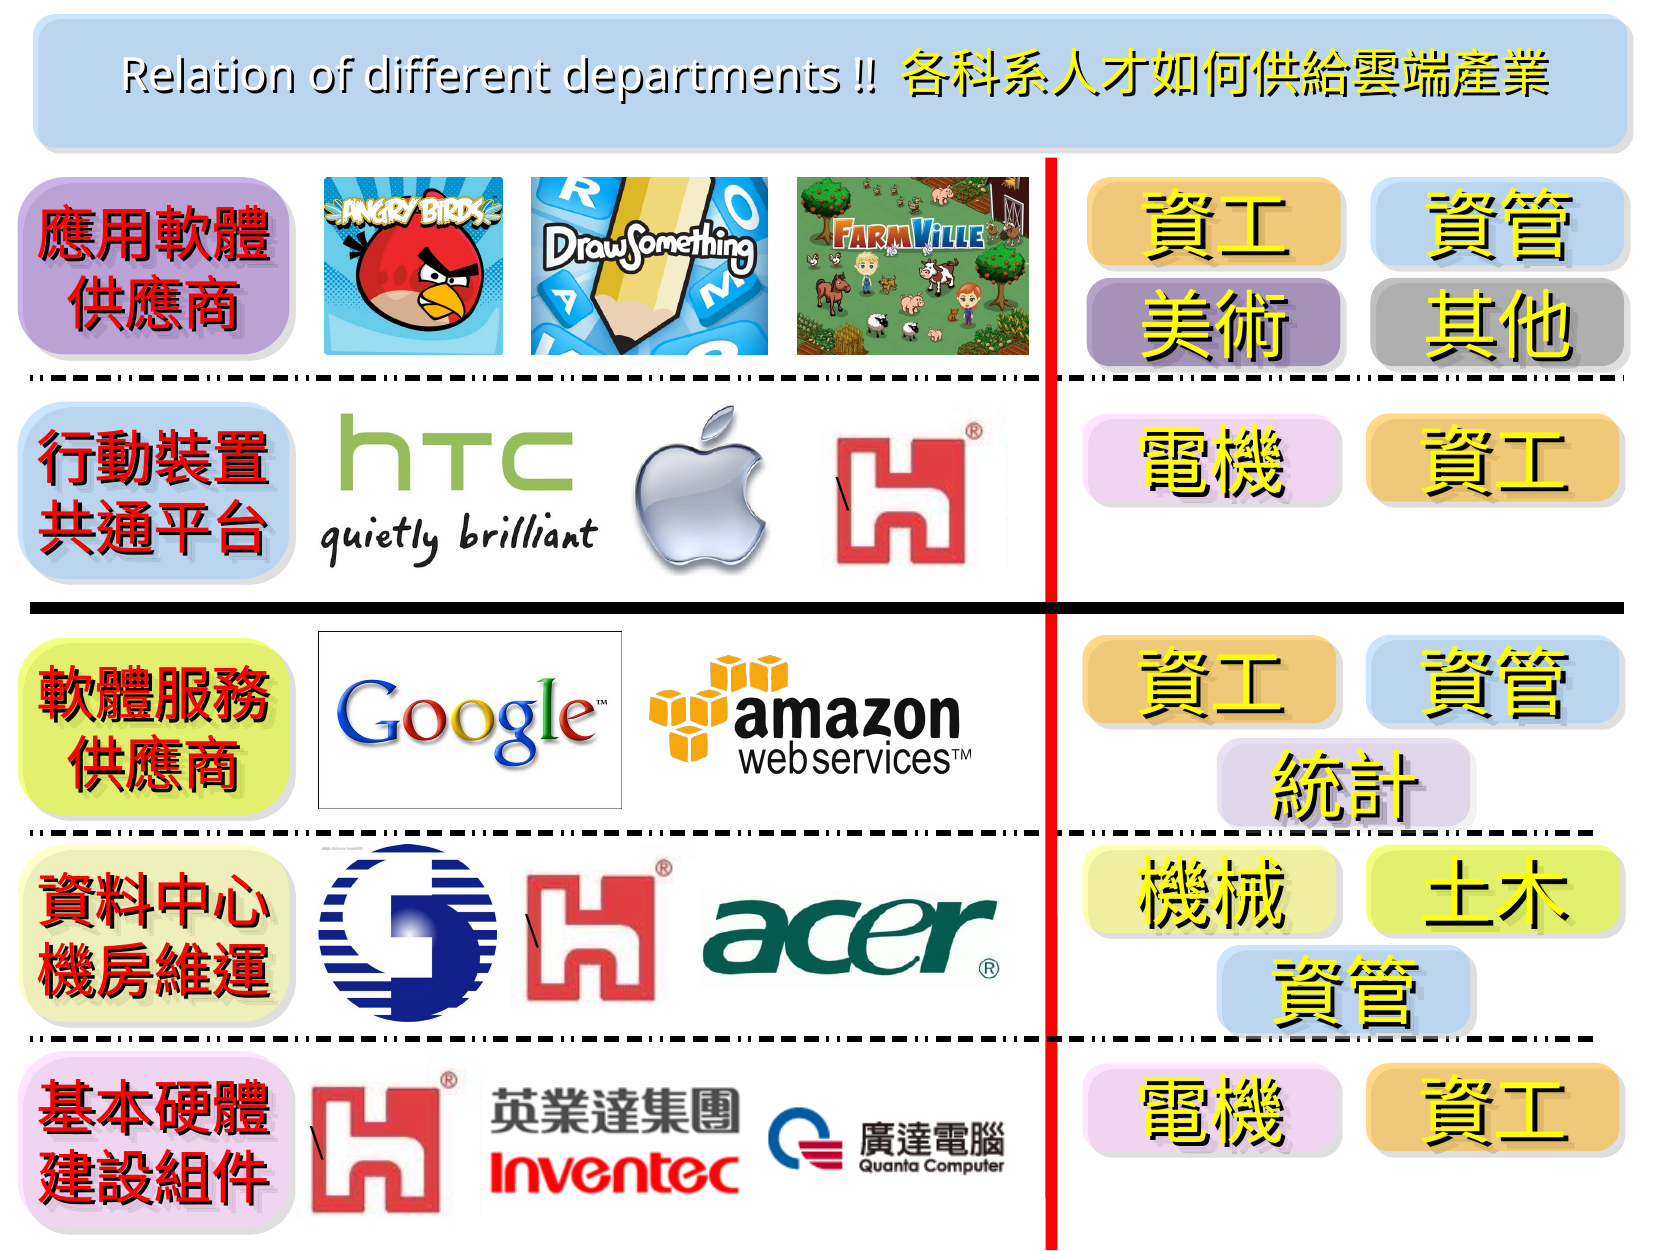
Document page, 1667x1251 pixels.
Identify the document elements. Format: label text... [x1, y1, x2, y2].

text_box 軟體服務 供應商 [17, 637, 290, 816]
picture [531, 177, 768, 355]
picture [631, 401, 775, 579]
picture [649, 655, 971, 774]
text_box 行動裝置 共通平台 [17, 401, 290, 579]
picture [318, 631, 622, 810]
text_box 資工 [1087, 177, 1341, 266]
picture [763, 177, 768, 188]
text_box 資料中心 機房維運 [17, 844, 290, 1022]
picture [324, 177, 503, 355]
picture [295, 1051, 482, 1229]
picture [484, 1083, 744, 1197]
picture [318, 844, 497, 1022]
picture [820, 401, 1008, 579]
text_box 土木 [1365, 844, 1620, 933]
text_box 資管 [1365, 635, 1620, 724]
text_box 美術 [1086, 277, 1341, 367]
text_box 基本硬體 建設組件 [17, 1051, 290, 1229]
picture [797, 177, 1029, 355]
text_box 資工 [1365, 413, 1620, 502]
picture [318, 401, 601, 579]
picture [745, 1073, 1028, 1207]
text_box 資工 [1365, 1062, 1620, 1152]
text_box 其他 [1370, 277, 1625, 367]
text_box Relation of different departments !! 各科系人才如何供給雲端產業 [2, 0, 1667, 148]
text_box 電機 [1082, 413, 1337, 502]
text_box 資管 [1216, 944, 1471, 1034]
text_box 資工 [1082, 635, 1337, 724]
text_box 電機 [1082, 1063, 1337, 1152]
text_box 資管 [1370, 177, 1625, 266]
text_box 應用軟體 供應商 [17, 177, 290, 355]
text_box 統計 [1216, 738, 1471, 827]
picture [510, 838, 1028, 1016]
text_box 機械 [1082, 844, 1337, 933]
